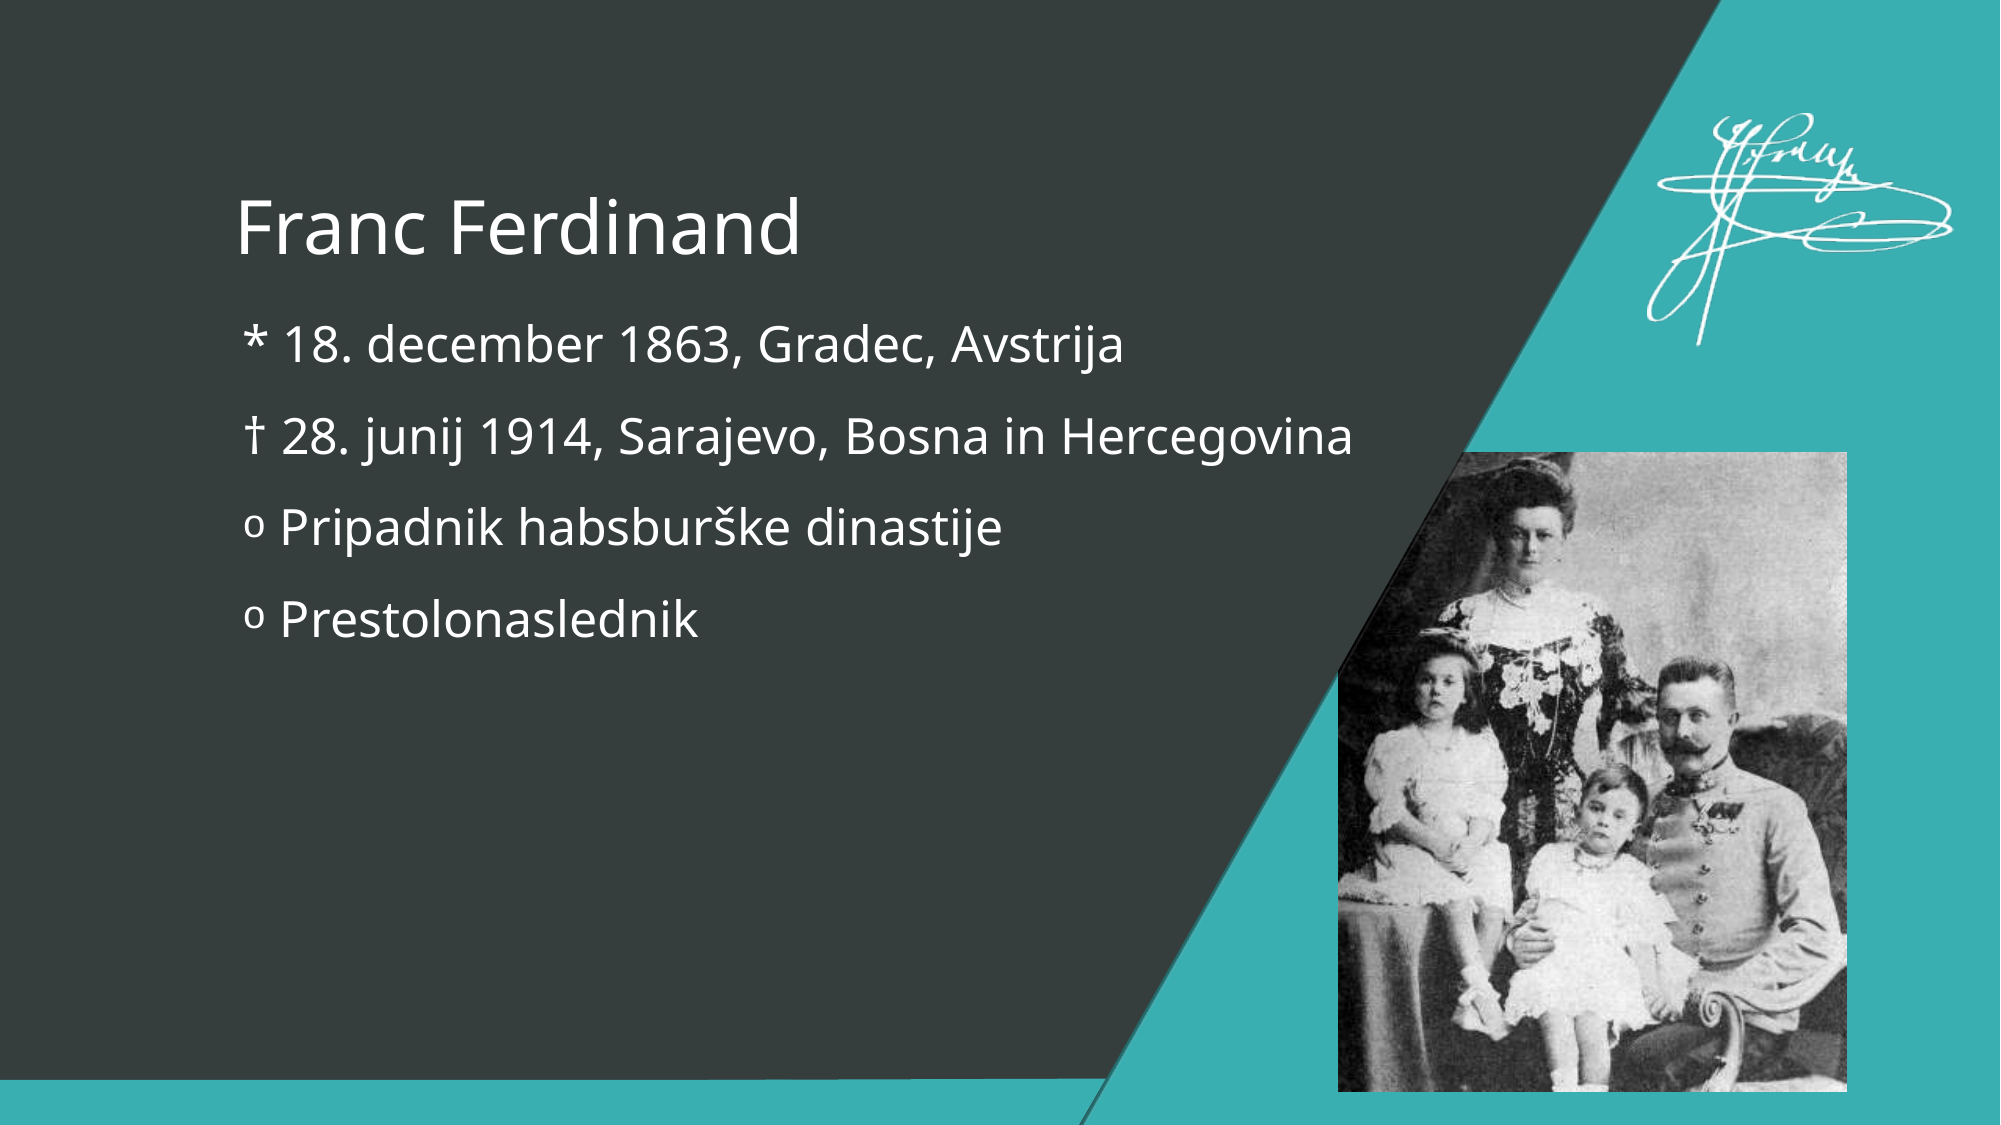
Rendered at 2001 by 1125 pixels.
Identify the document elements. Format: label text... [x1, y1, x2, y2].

picture [1338, 452, 1847, 1092]
text_box [709, 0, 2000, 1125]
title Franc Ferdinand [220, 76, 1361, 279]
picture [1647, 113, 1954, 347]
list * 18. december 1863, Gradec, Avstrija † 28. junij 1914, Sarajevo, Bosna in Hercegovina Pripadnik habsburške dinastije Prestolonaslednik [220, 311, 1780, 989]
